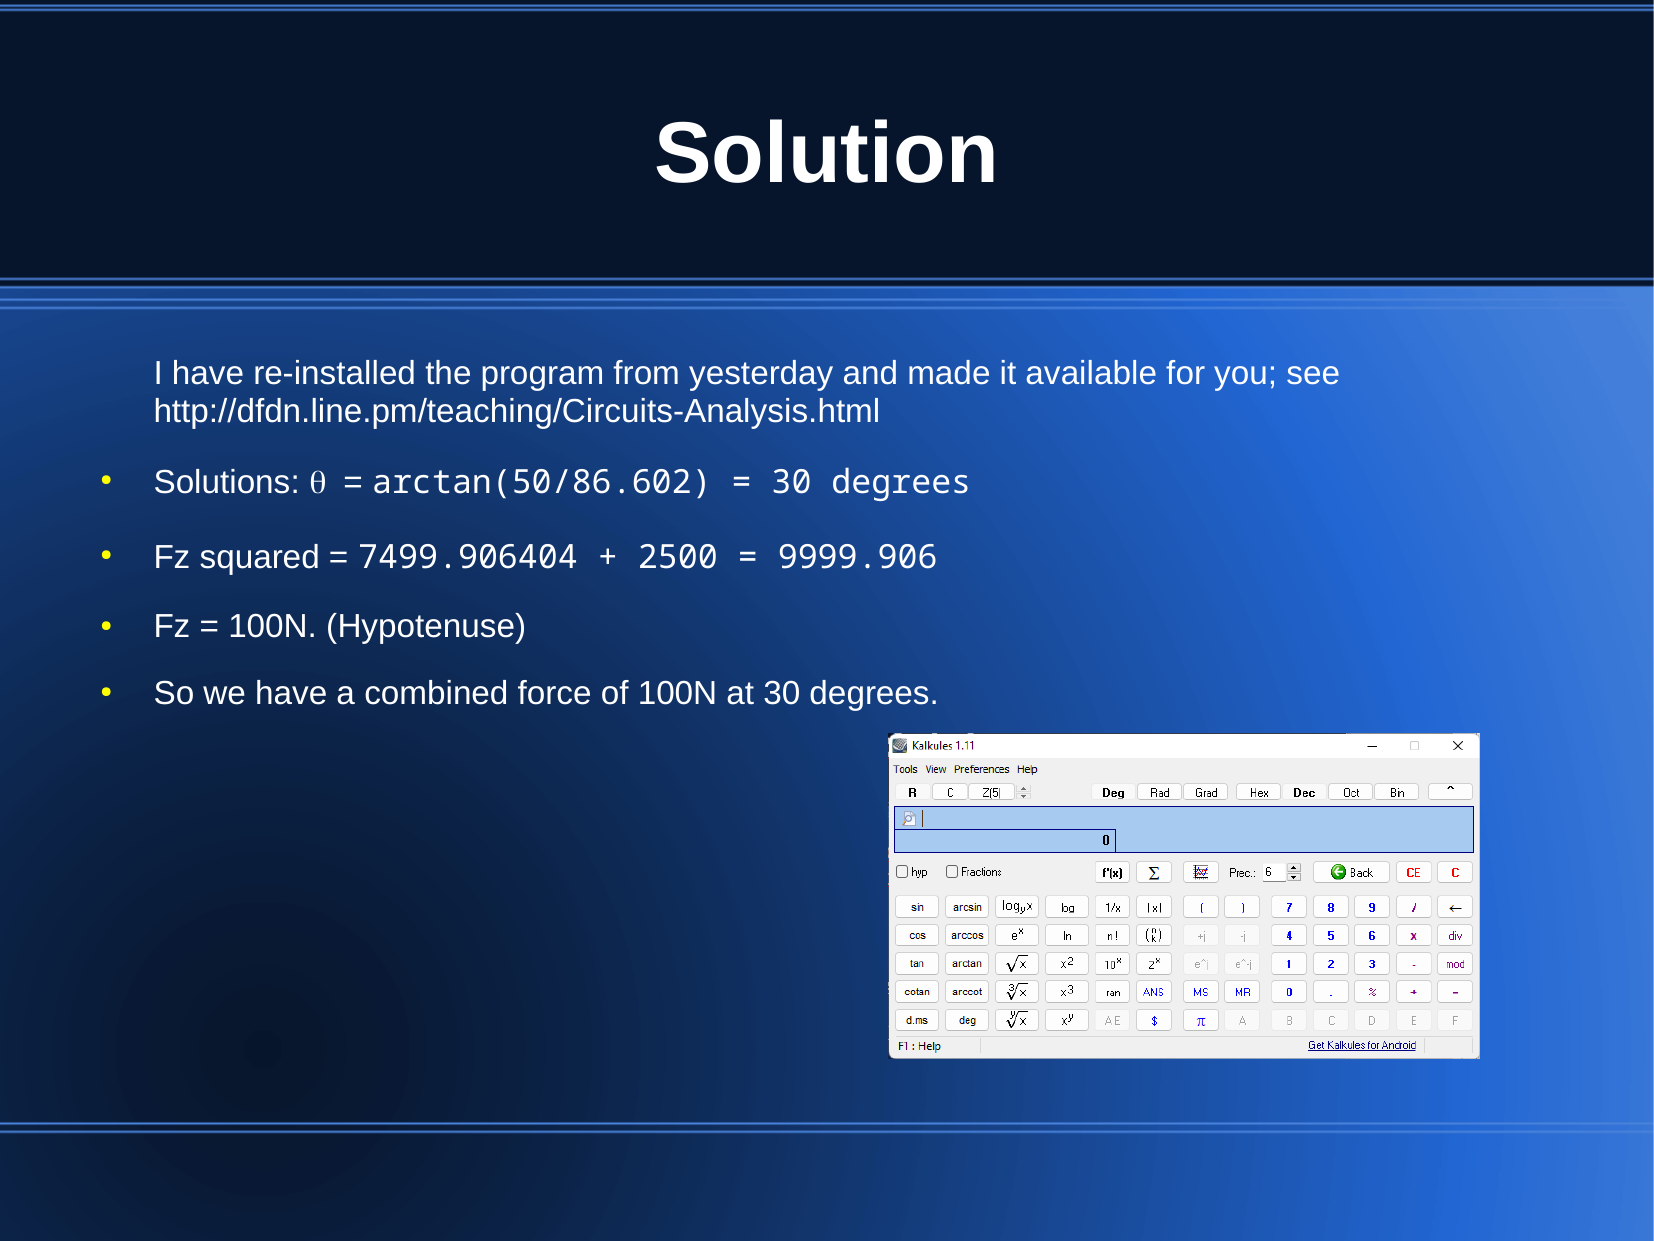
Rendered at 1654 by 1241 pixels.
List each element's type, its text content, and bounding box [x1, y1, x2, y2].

list I have re-installed the program from yesterday and made it available for you; see http://dfdn.line.pm/teaching/Circuits-Analysis.html Solutions: q = arctan(50/86.602) = 30 degrees Fz squared = 7499.906404 + 2500 = 9999.906 Fz = 100N. (Hypotenuse) So we have a combined force of 100N at 30 degrees. [82, 355, 1571, 1058]
title Solution [82, 49, 1571, 257]
picture [0, 0, 1654, 1241]
